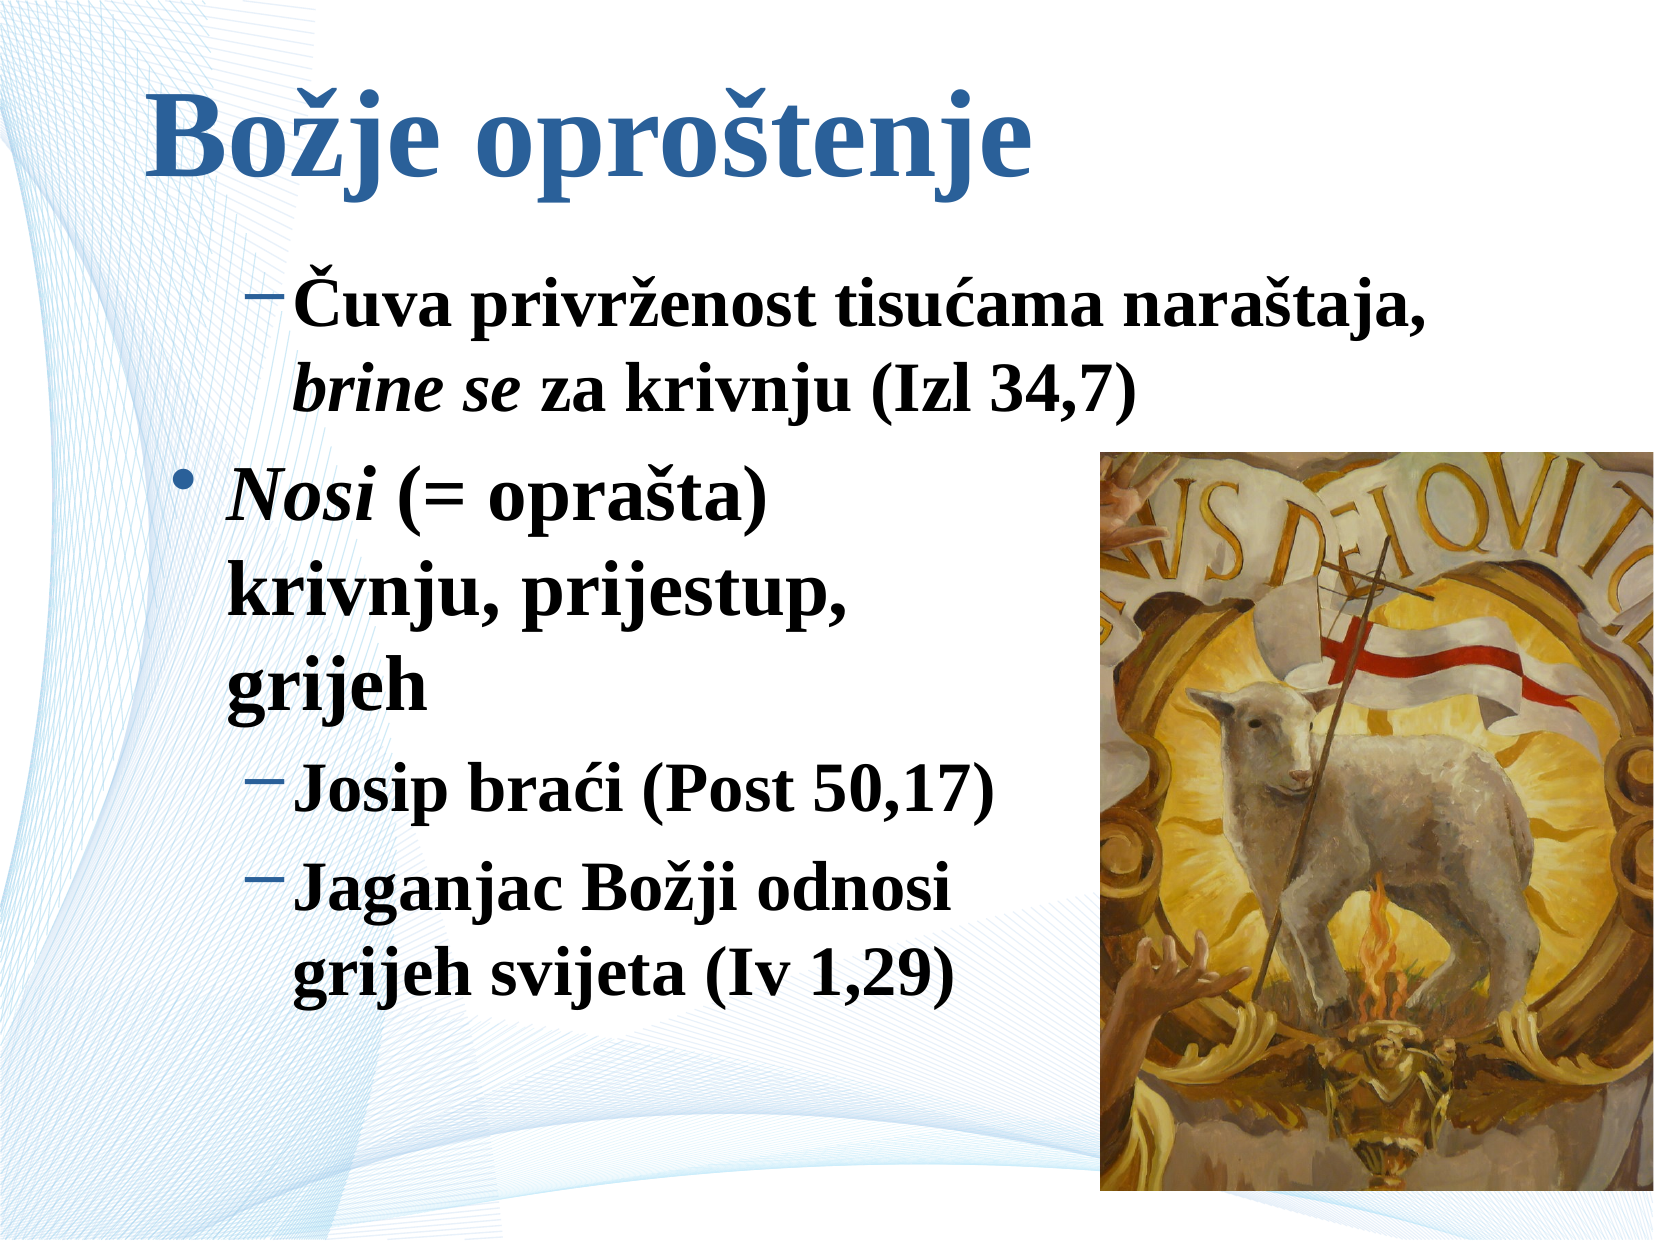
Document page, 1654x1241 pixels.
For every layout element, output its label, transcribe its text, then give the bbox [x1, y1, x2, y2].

picture [0, 0, 1654, 1241]
text_box Božje oproštenje [144, 13, 1619, 239]
text_box Čuva privrženost tisućama naraštaja, brine se za krivnju (Izl 34,7) Nosi (= oprašta) krivnju, prijestup, grijeh Josip braći (Post 50,17) Jaganjac Božji odnosi grijeh svijeta (Iv 1,29) [155, 248, 1617, 1117]
